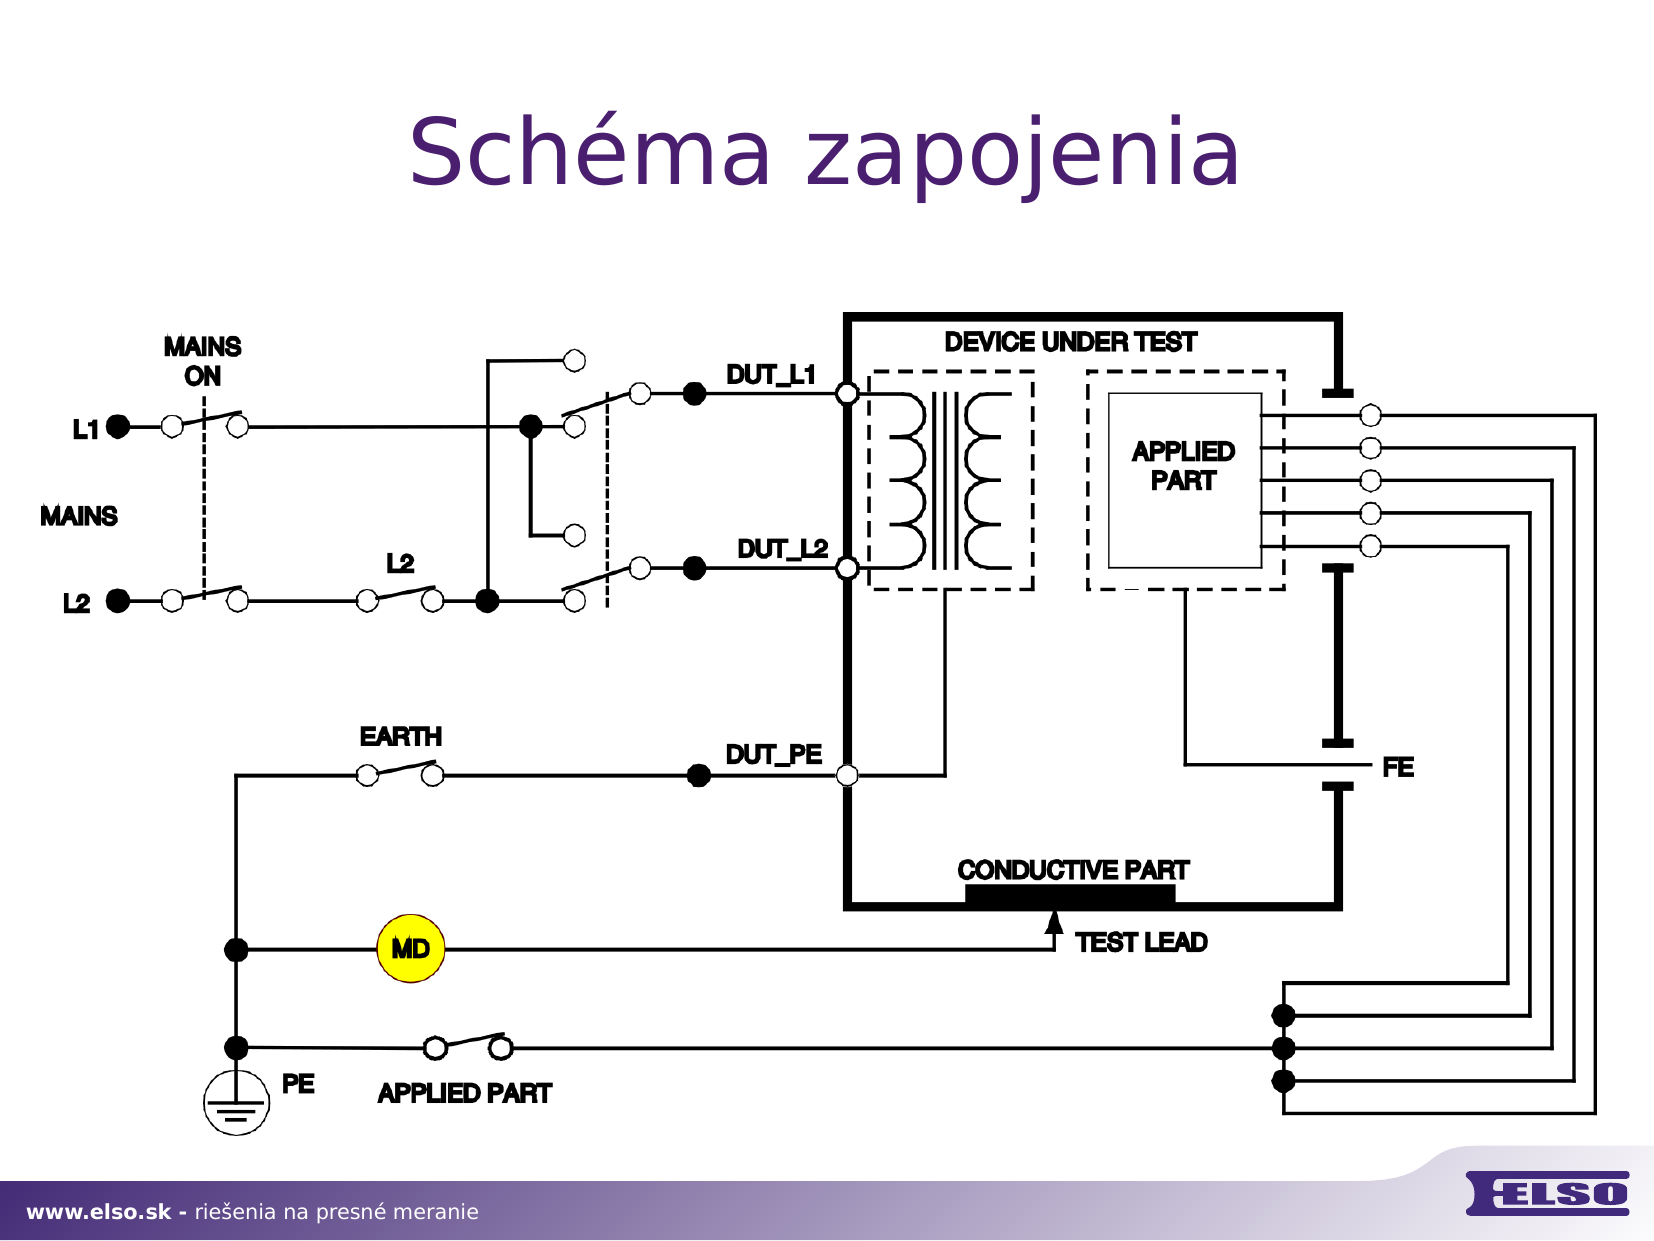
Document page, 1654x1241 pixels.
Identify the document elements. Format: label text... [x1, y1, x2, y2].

picture [41, 312, 1597, 1136]
title Schéma zapojenia [82, 49, 1571, 257]
